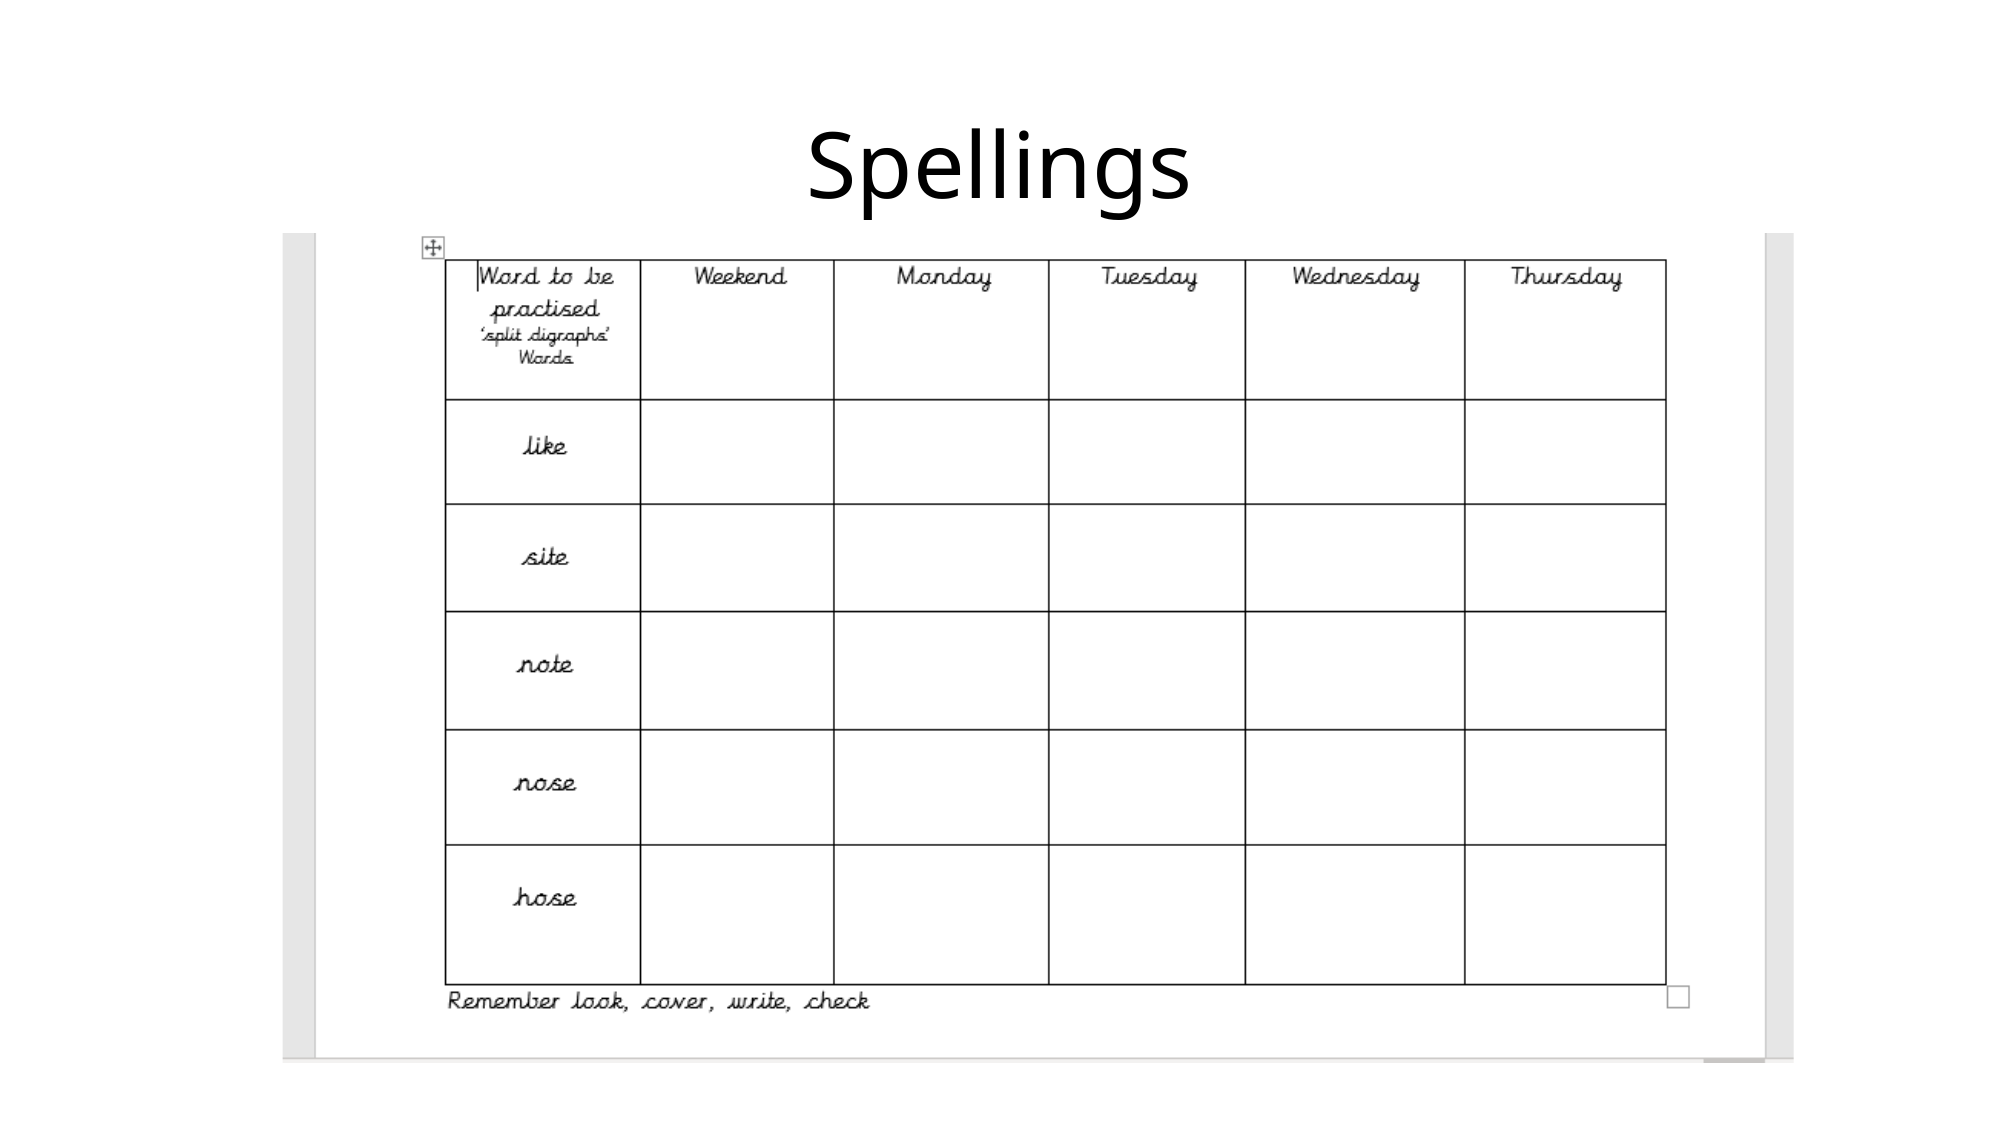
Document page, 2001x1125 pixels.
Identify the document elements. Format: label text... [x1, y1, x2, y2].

title Spellings [137, 59, 1863, 278]
picture [282, 233, 1794, 1063]
